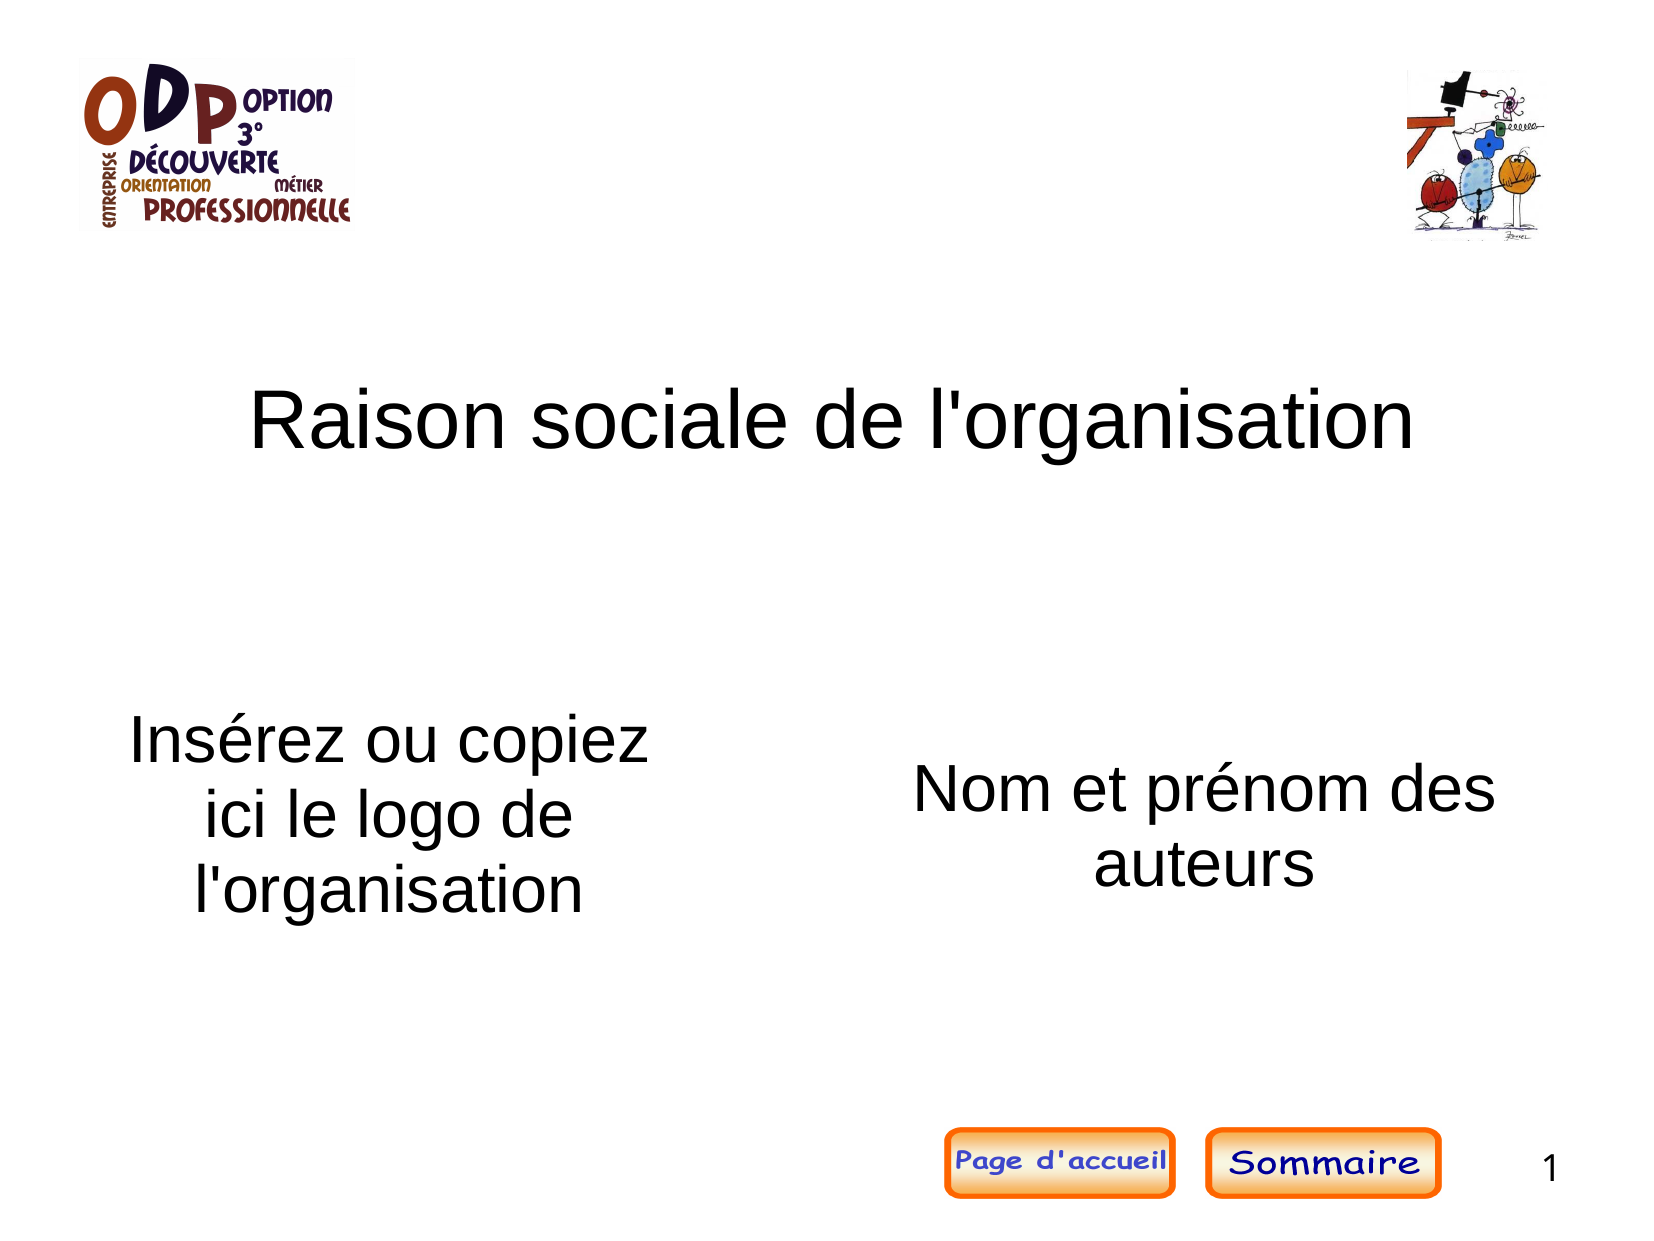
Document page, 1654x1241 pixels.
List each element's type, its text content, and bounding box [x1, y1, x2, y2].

subtitle Raison sociale de l'organisation [82, 354, 1583, 485]
picture [79, 58, 355, 231]
picture [1205, 1127, 1442, 1199]
picture [1405, 70, 1548, 243]
text_box Insérez ou copiez ici le logo de l'organisation [94, 519, 686, 1109]
picture [944, 1127, 1176, 1199]
text_box Nom et prénom des auteurs [814, 531, 1595, 1121]
